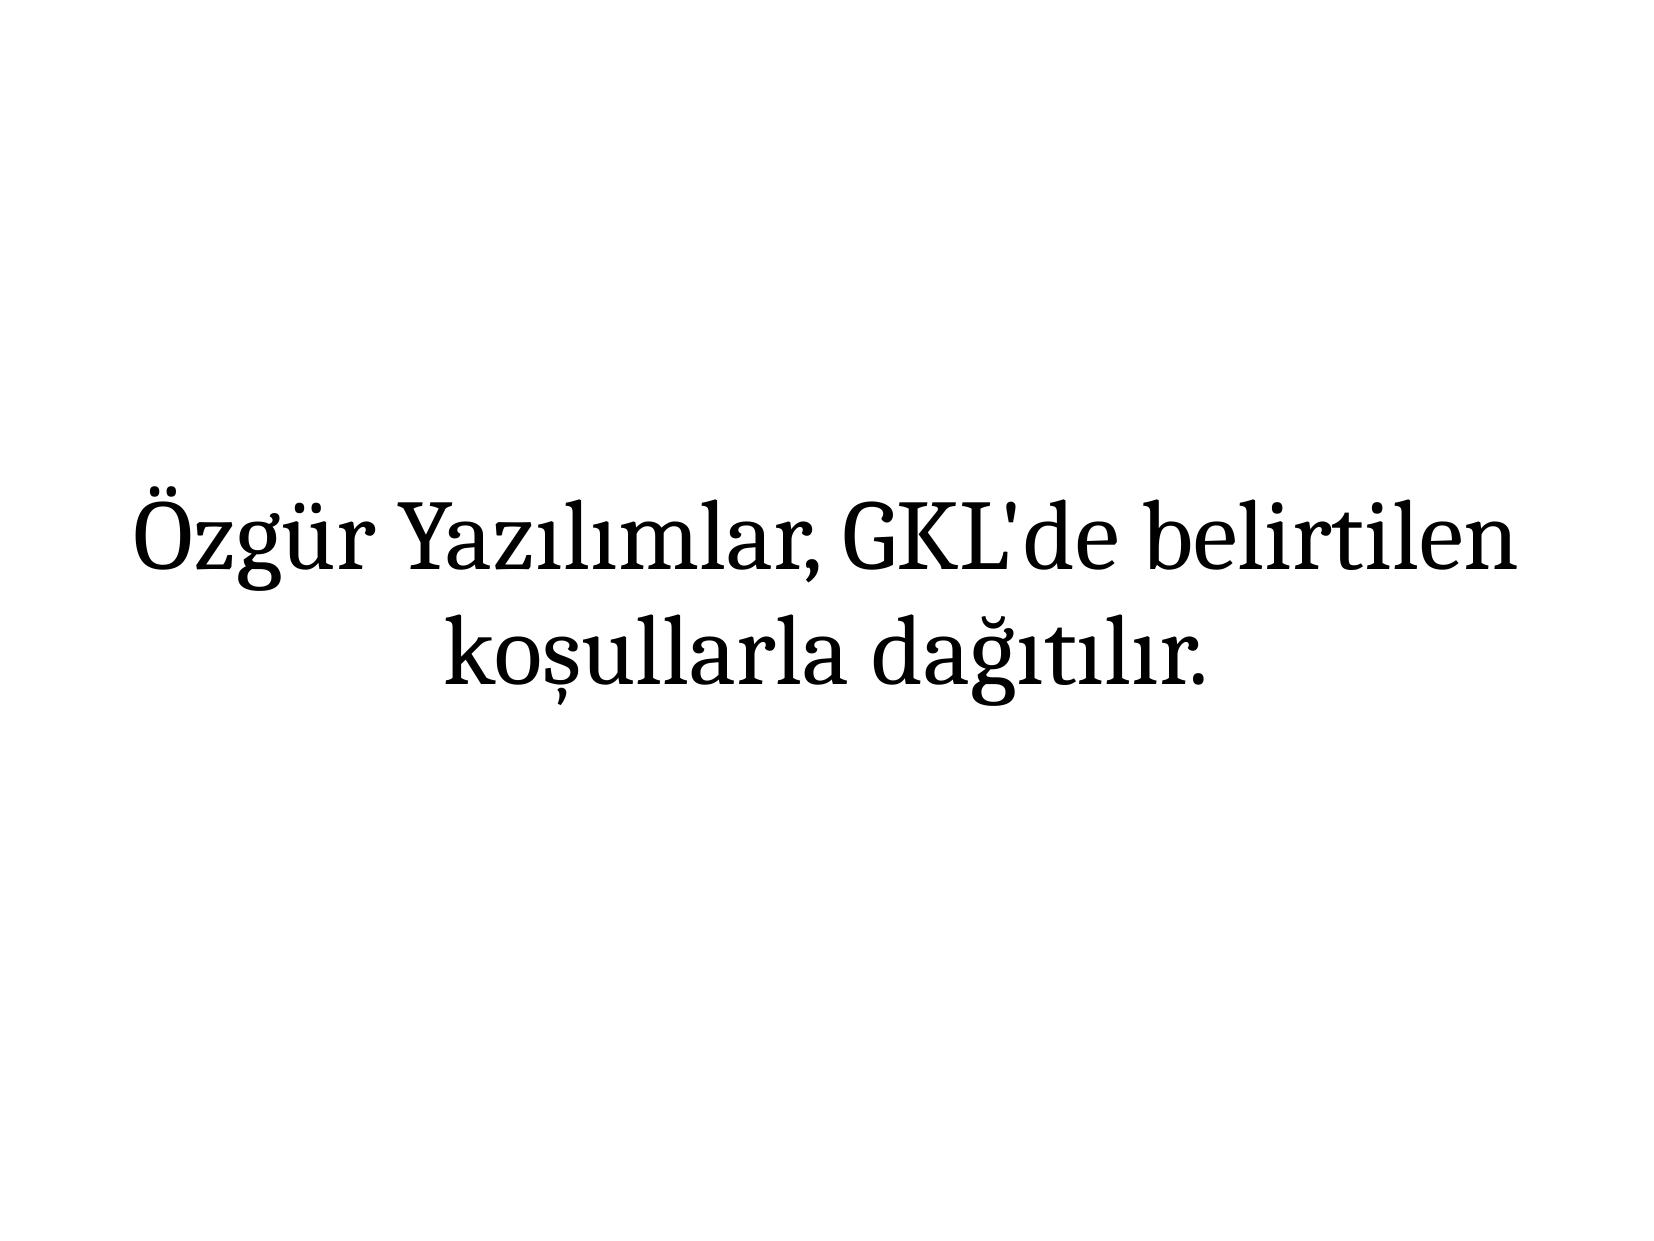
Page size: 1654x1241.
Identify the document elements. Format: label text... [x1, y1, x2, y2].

title Özgür Yazılımlar, GKL'de belirtilen koşullarla dağıtılır. [82, 273, 1571, 916]
